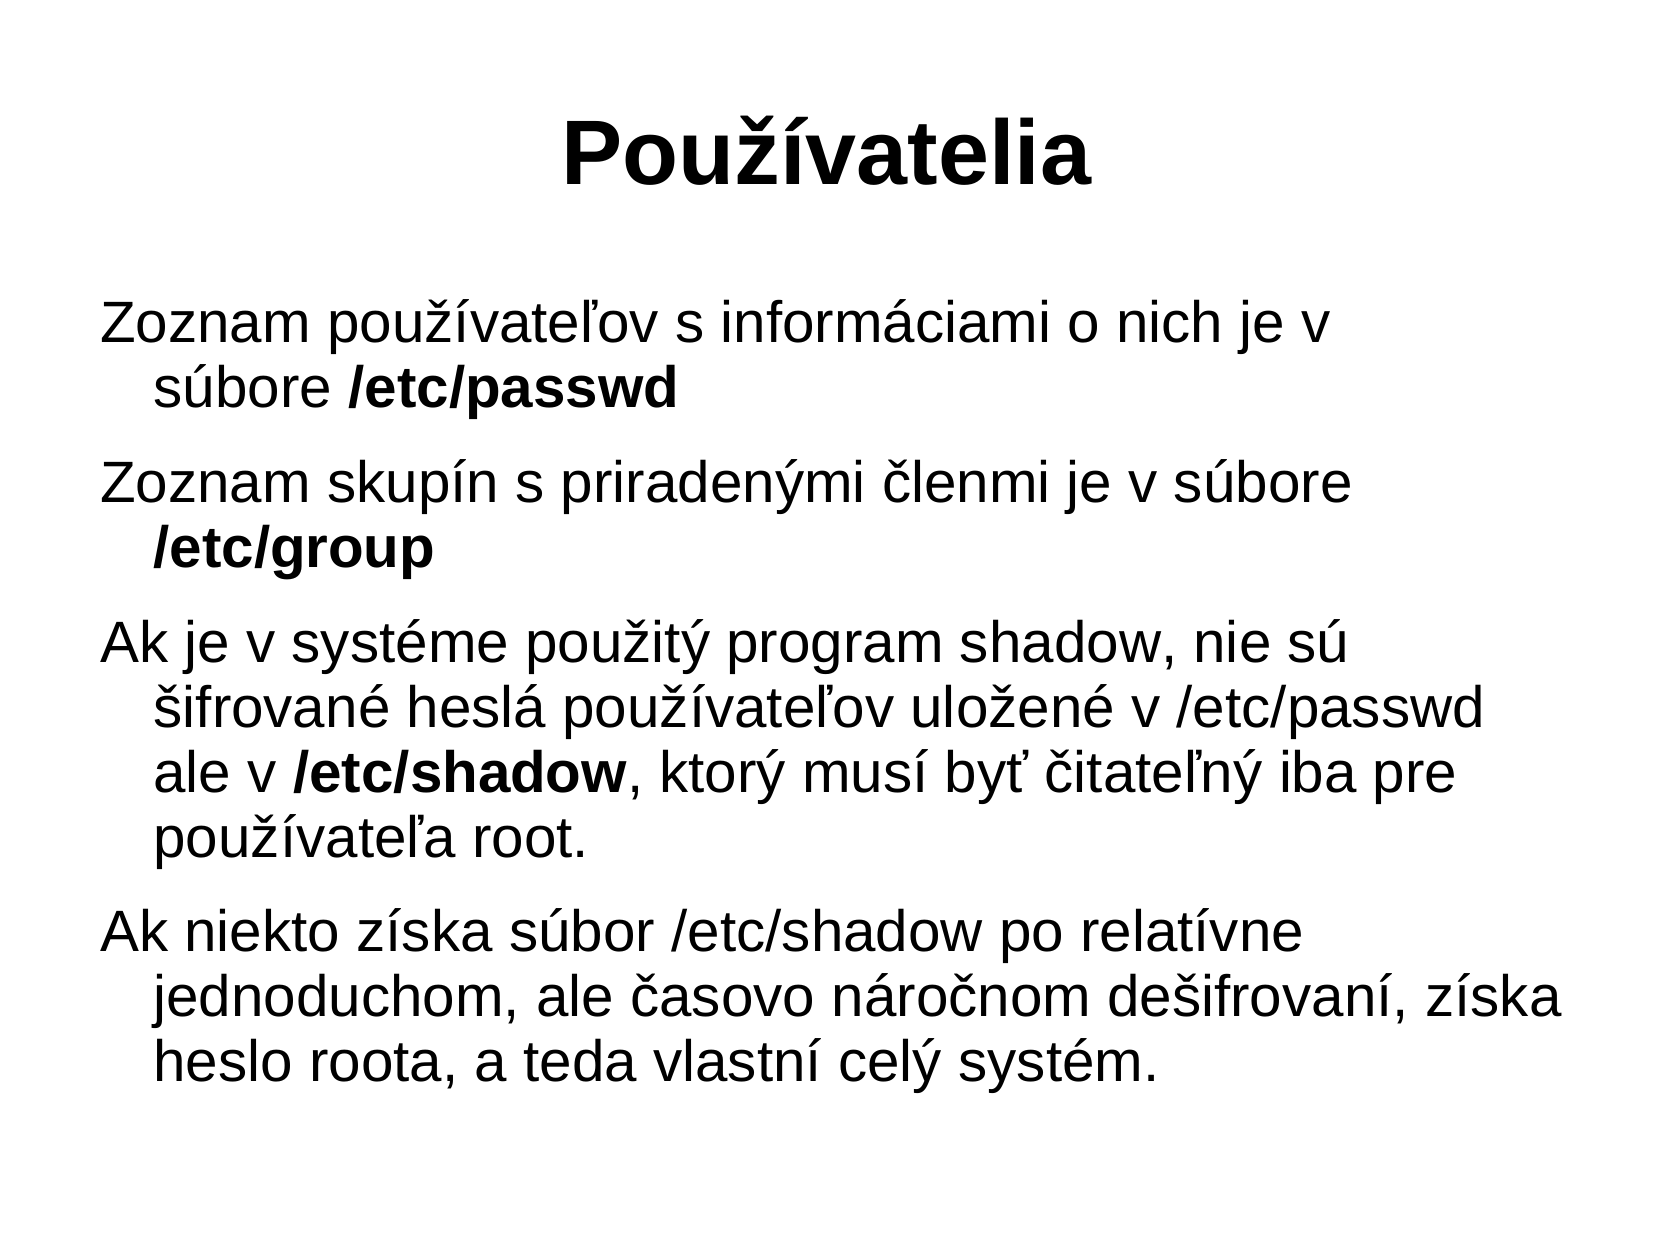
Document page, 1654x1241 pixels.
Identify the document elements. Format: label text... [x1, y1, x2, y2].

list Zoznam používateľov s informáciami o nich je v súbore /etc/passwd Zoznam skupín s priradenými členmi je v súbore /etc/group Ak je v systéme použitý program shadow, nie sú šifrované heslá používateľov uložené v /etc/passwd ale v /etc/shadow, ktorý musí byť čitateľný iba pre používateľa root. Ak niekto získa súbor /etc/shadow po relatívne jednoduchom, ale časovo náročnom dešifrovaní, získa heslo roota, a teda vlastní celý systém. [82, 290, 1571, 1109]
title Používatelia [82, 49, 1571, 257]
